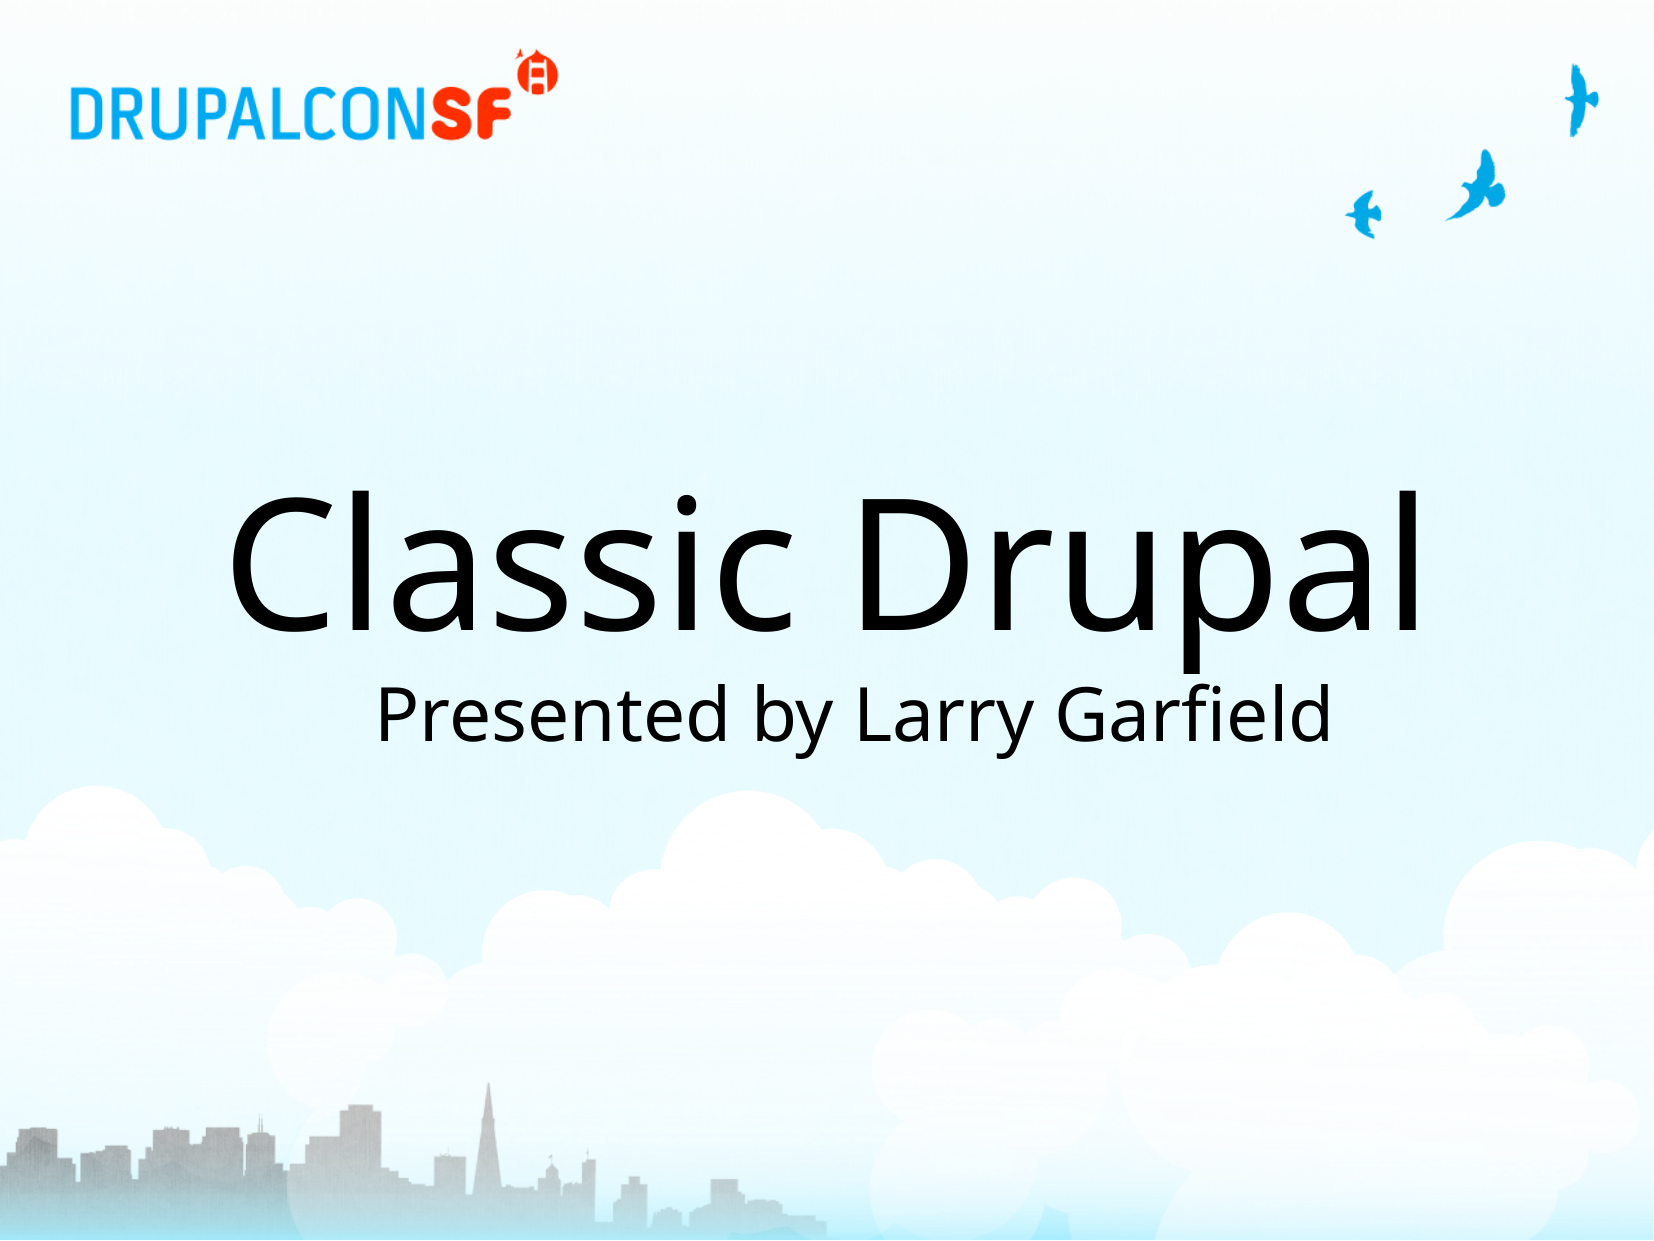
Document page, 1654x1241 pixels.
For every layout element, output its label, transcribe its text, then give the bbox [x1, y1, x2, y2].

text_box Classic Drupal Presented by Larry Garfield [82, 289, 1571, 1108]
picture [0, 0, 1654, 1240]
